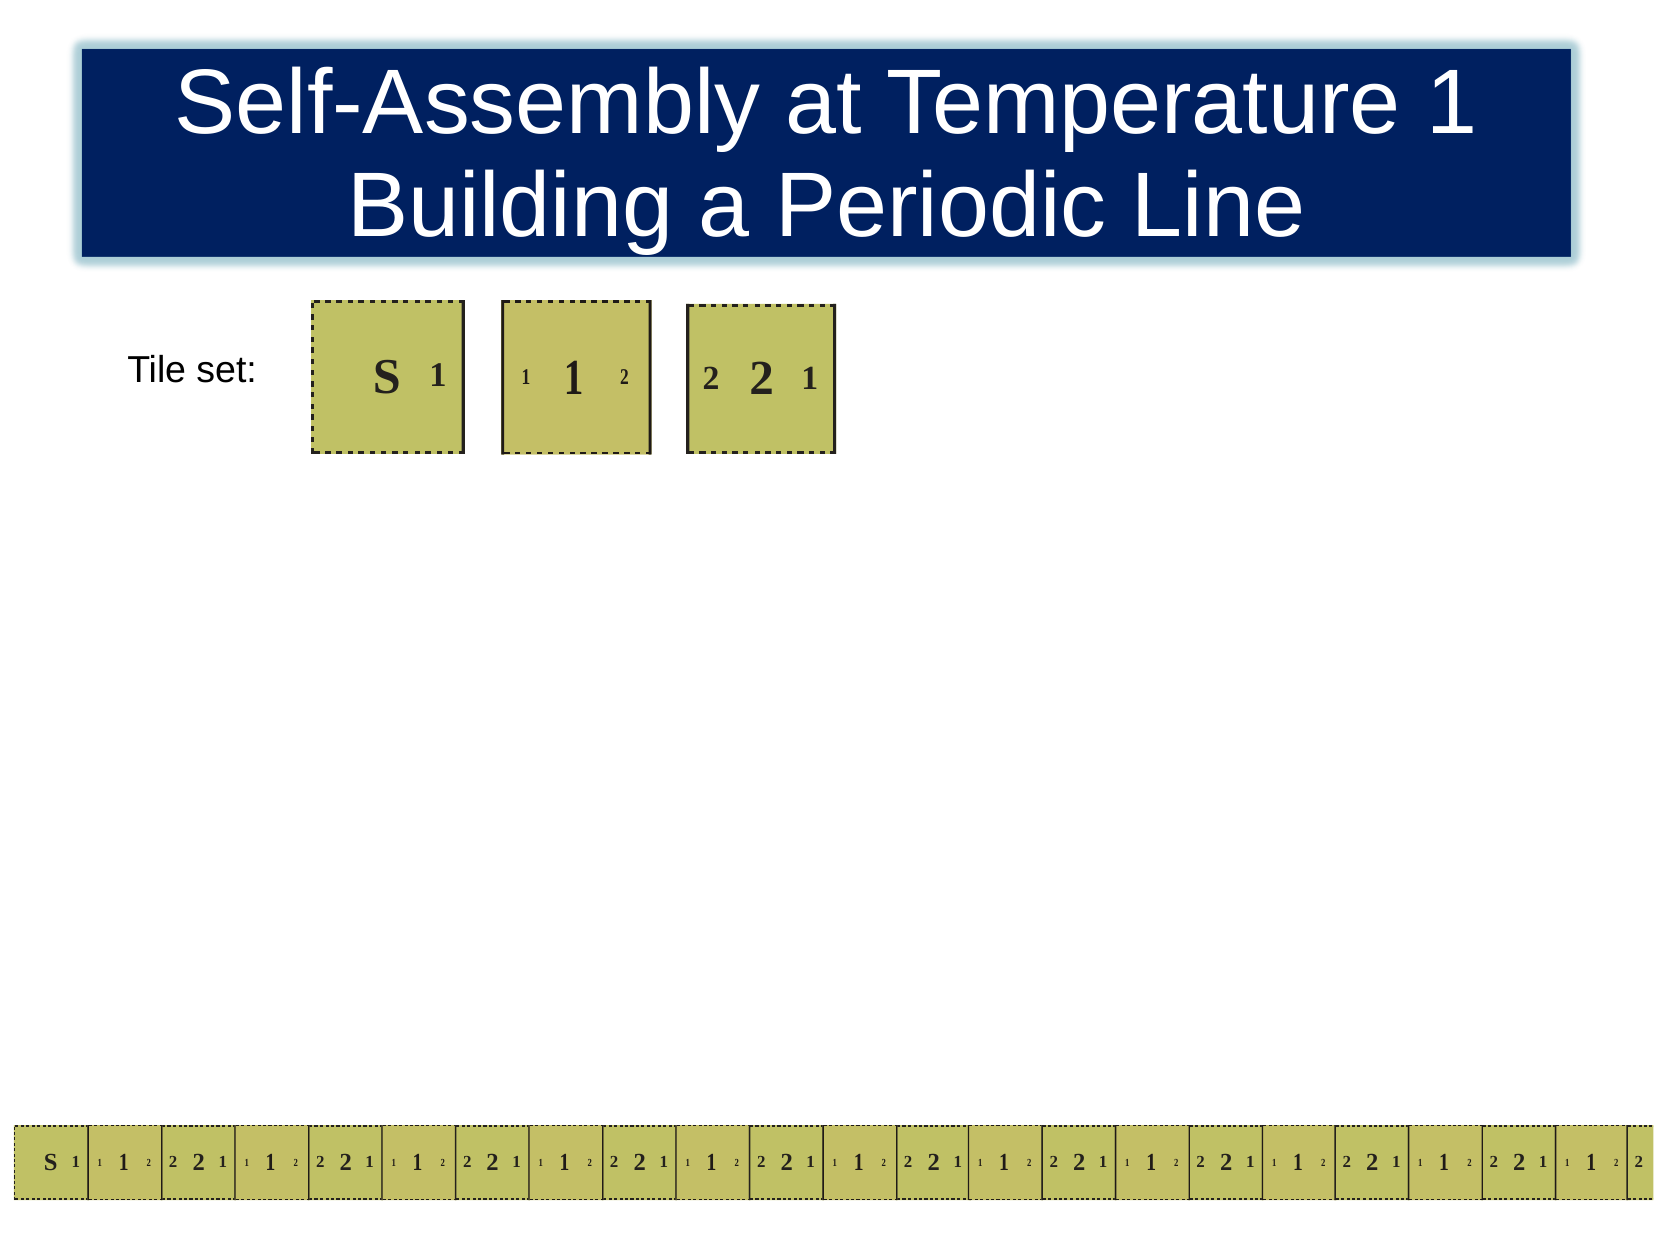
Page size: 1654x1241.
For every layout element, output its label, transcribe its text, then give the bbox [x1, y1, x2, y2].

picture [311, 300, 465, 454]
picture [61, 28, 1592, 278]
picture [13, 1125, 1654, 1201]
picture [686, 303, 837, 454]
text_box Tile set: [112, 341, 301, 399]
picture [501, 300, 652, 455]
text_box Self-Assembly at Temperature 1 Building a Periodic Line [82, 49, 1571, 257]
